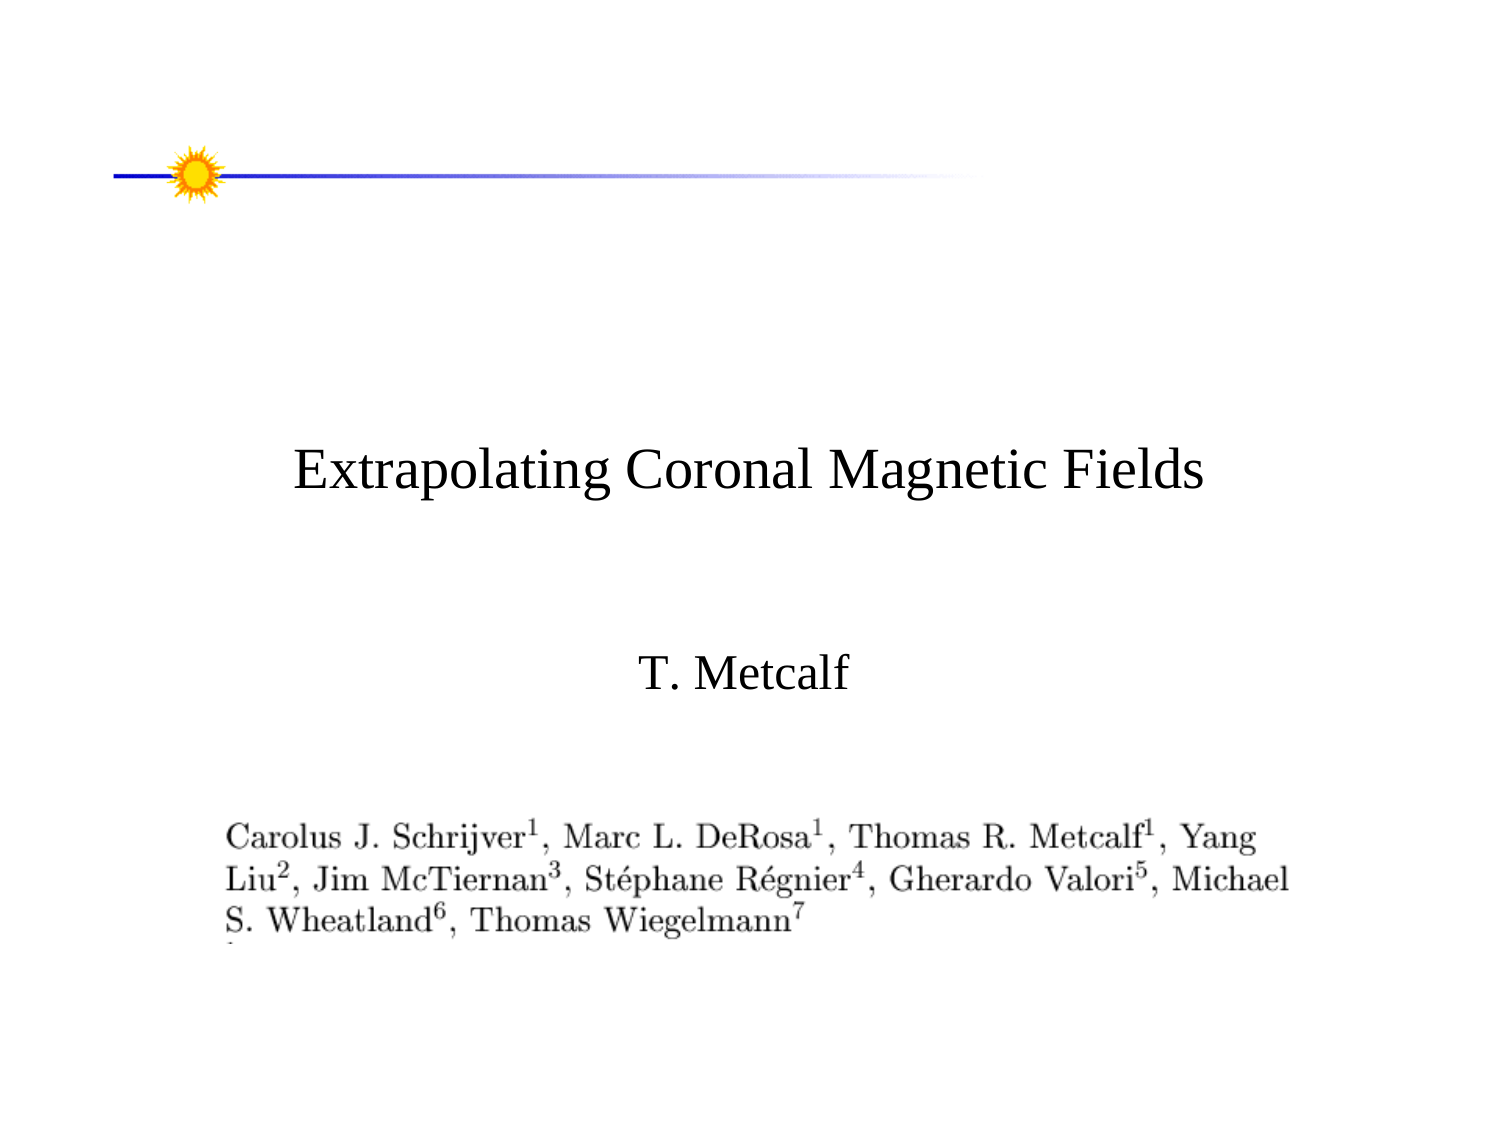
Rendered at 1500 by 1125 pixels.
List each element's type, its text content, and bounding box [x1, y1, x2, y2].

picture [112, 144, 991, 209]
title Extrapolating Coronal Magnetic Fields [112, 374, 1388, 563]
picture [216, 815, 1292, 944]
subtitle T. Metcalf [225, 637, 1276, 713]
